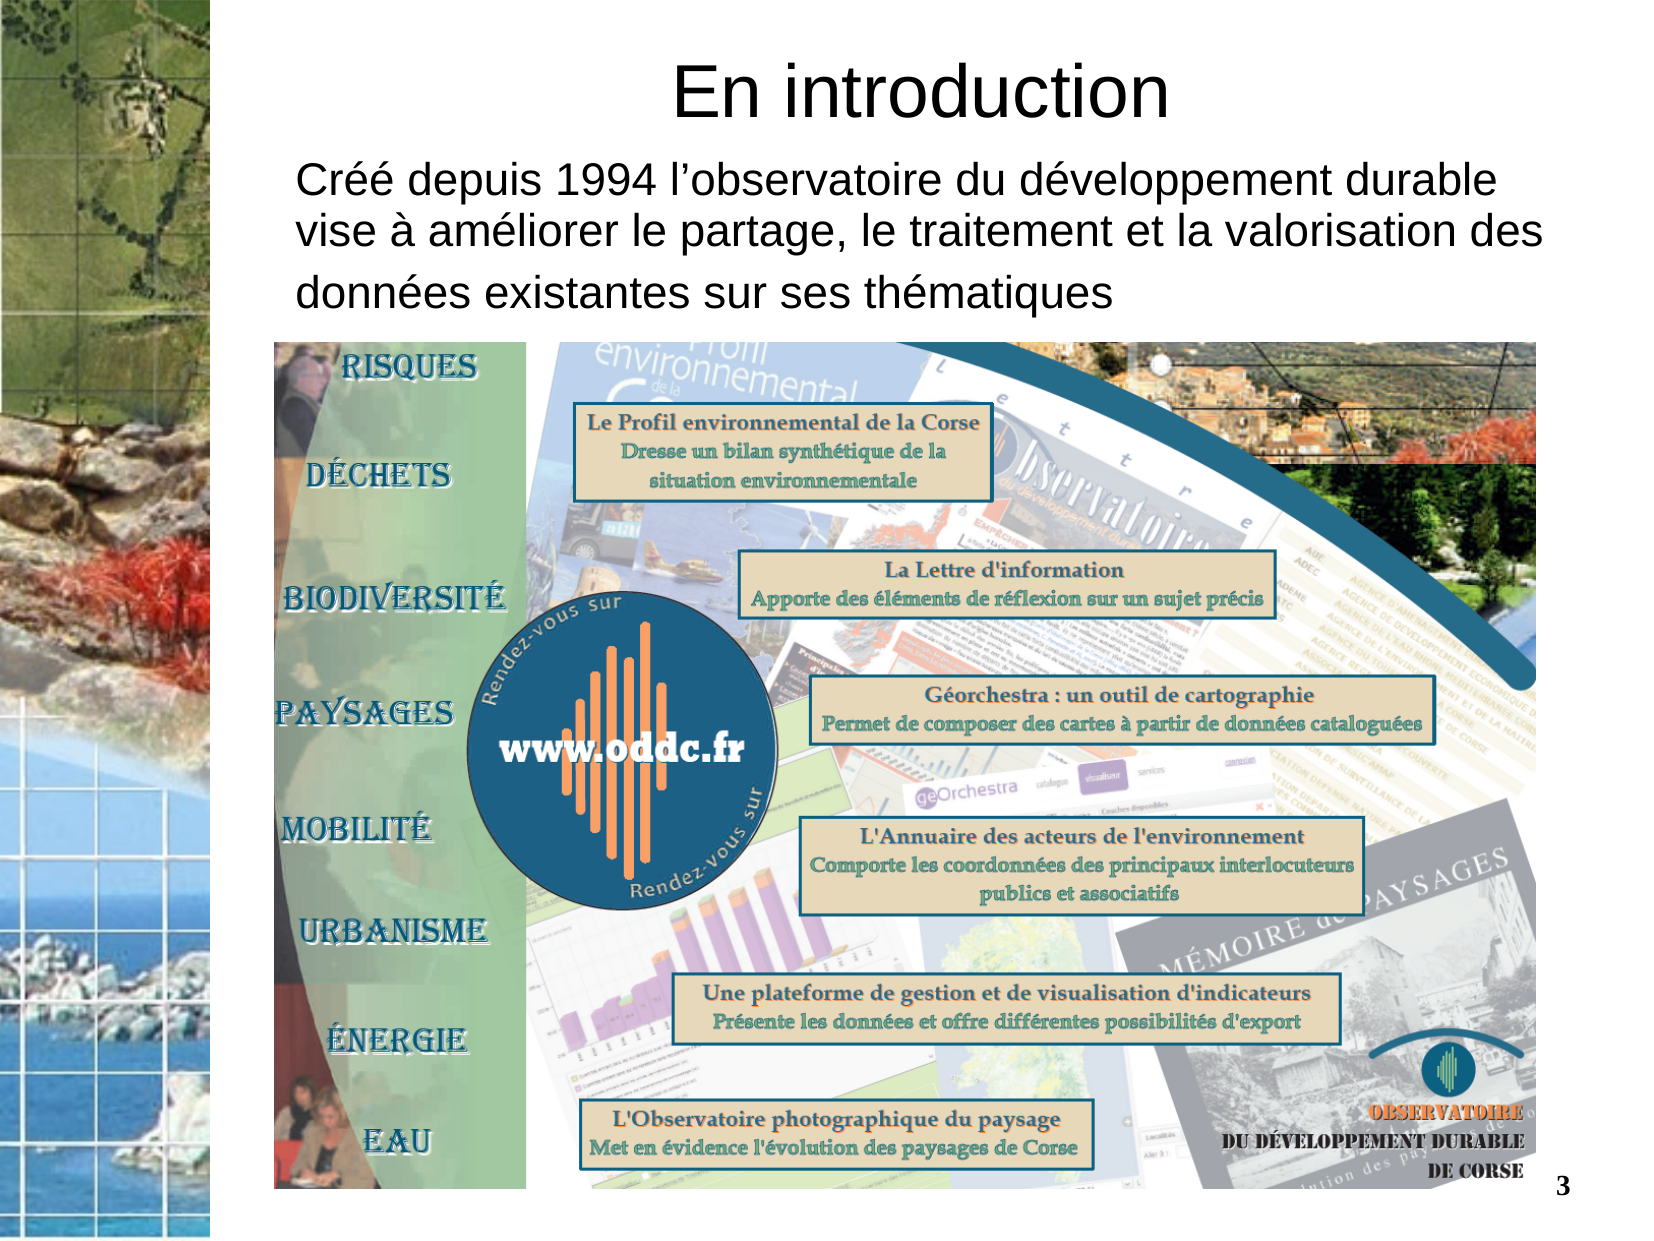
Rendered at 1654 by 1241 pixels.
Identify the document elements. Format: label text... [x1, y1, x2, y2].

picture [0, 0, 210, 1241]
title En introduction [259, 0, 1583, 196]
picture [274, 342, 1536, 1189]
list Créé depuis 1994 l’observatoire du développement durable vise à améliorer le partage, le traitement et la valorisation des données existantes sur ses thématiques [224, 153, 1548, 974]
